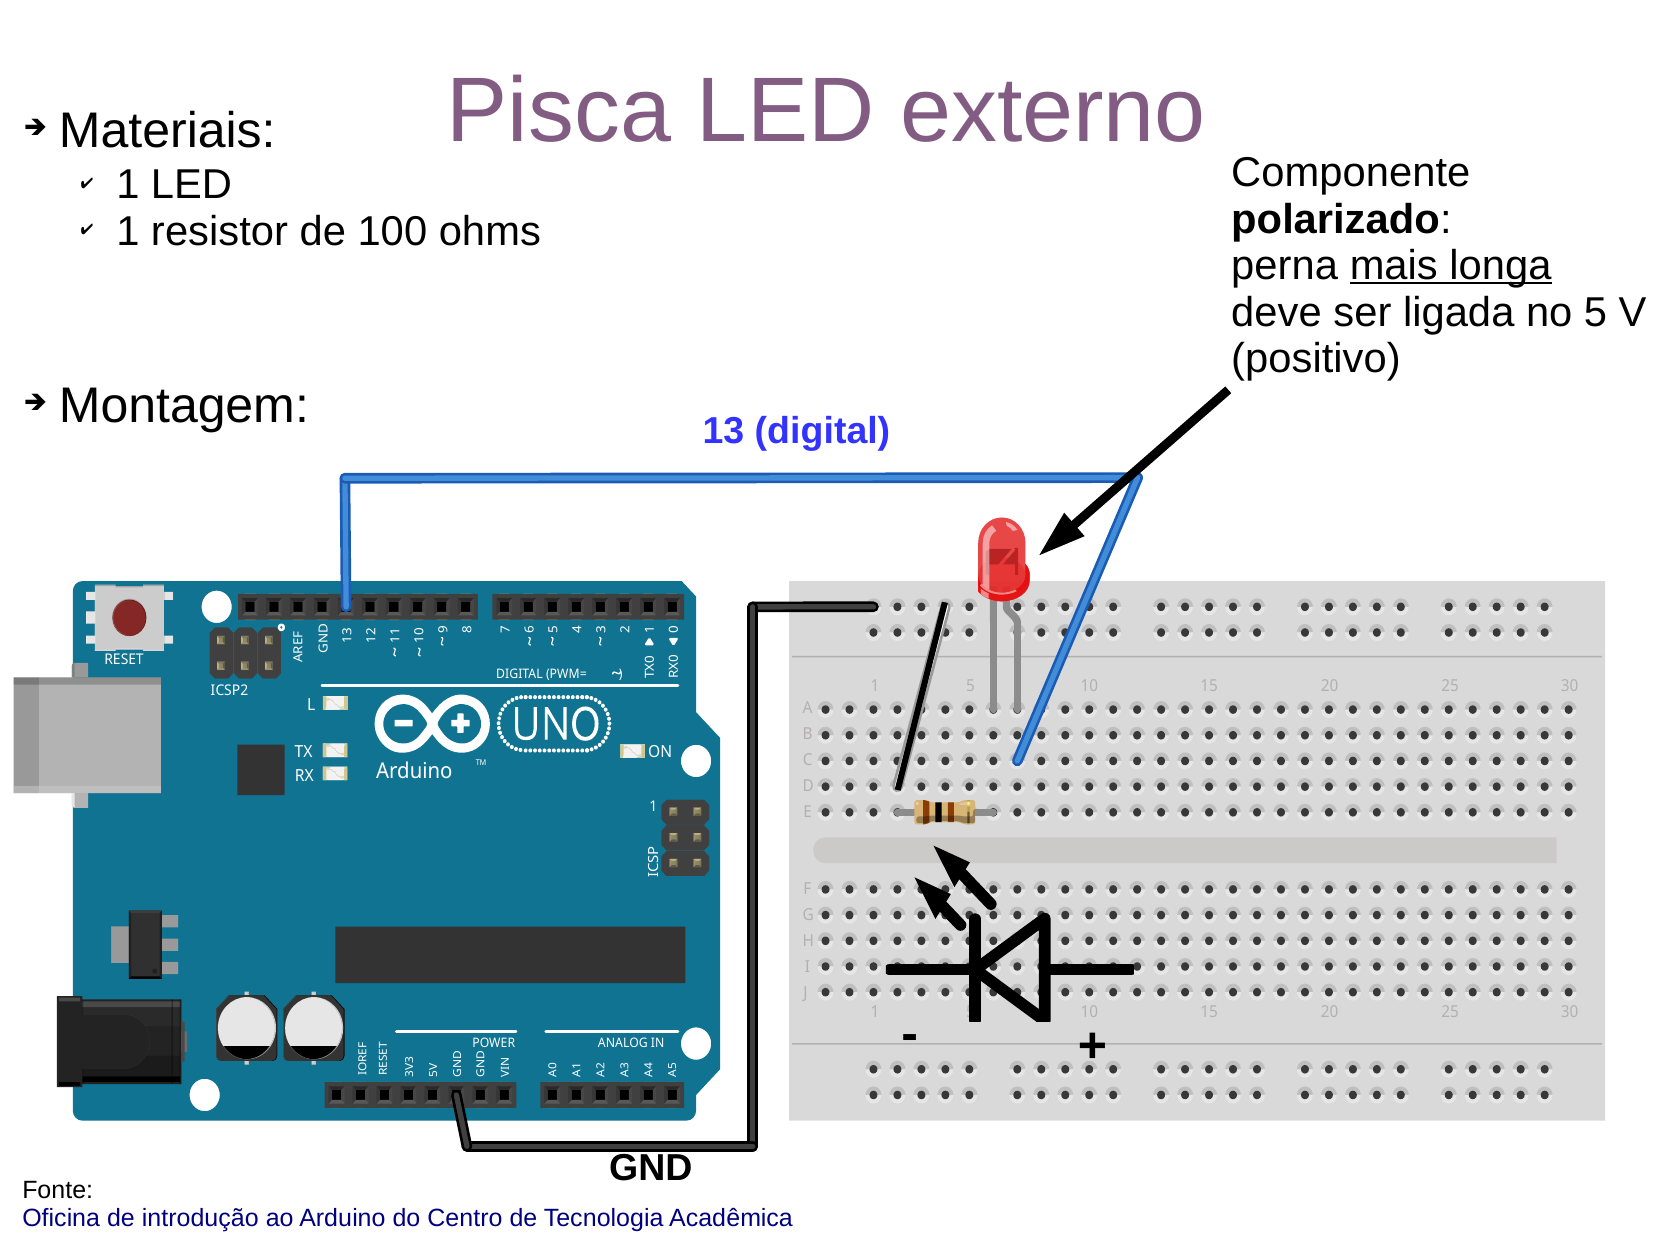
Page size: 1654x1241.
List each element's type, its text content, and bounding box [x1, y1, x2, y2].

text_box 13 (digital) [687, 401, 906, 460]
title Pisca LED externo [82, 41, 1571, 178]
text_box Componente polarizado: perna mais longa deve ser ligada no 5 V (positivo) [1181, 141, 1654, 402]
text_box Fonte: Oficina de introdução ao Arduino do Centro de Tecnologia Acadêmica [7, 1168, 1484, 1240]
title Montagem: [23, 366, 414, 444]
picture [11, 463, 1607, 1161]
text_box 1 LED 1 resistor de 100 ohms [66, 153, 674, 372]
text_box - [886, 998, 934, 1070]
text_box GND [594, 1138, 708, 1168]
text_box + [1063, 1009, 1122, 1082]
title Materiais: [23, 82, 414, 178]
